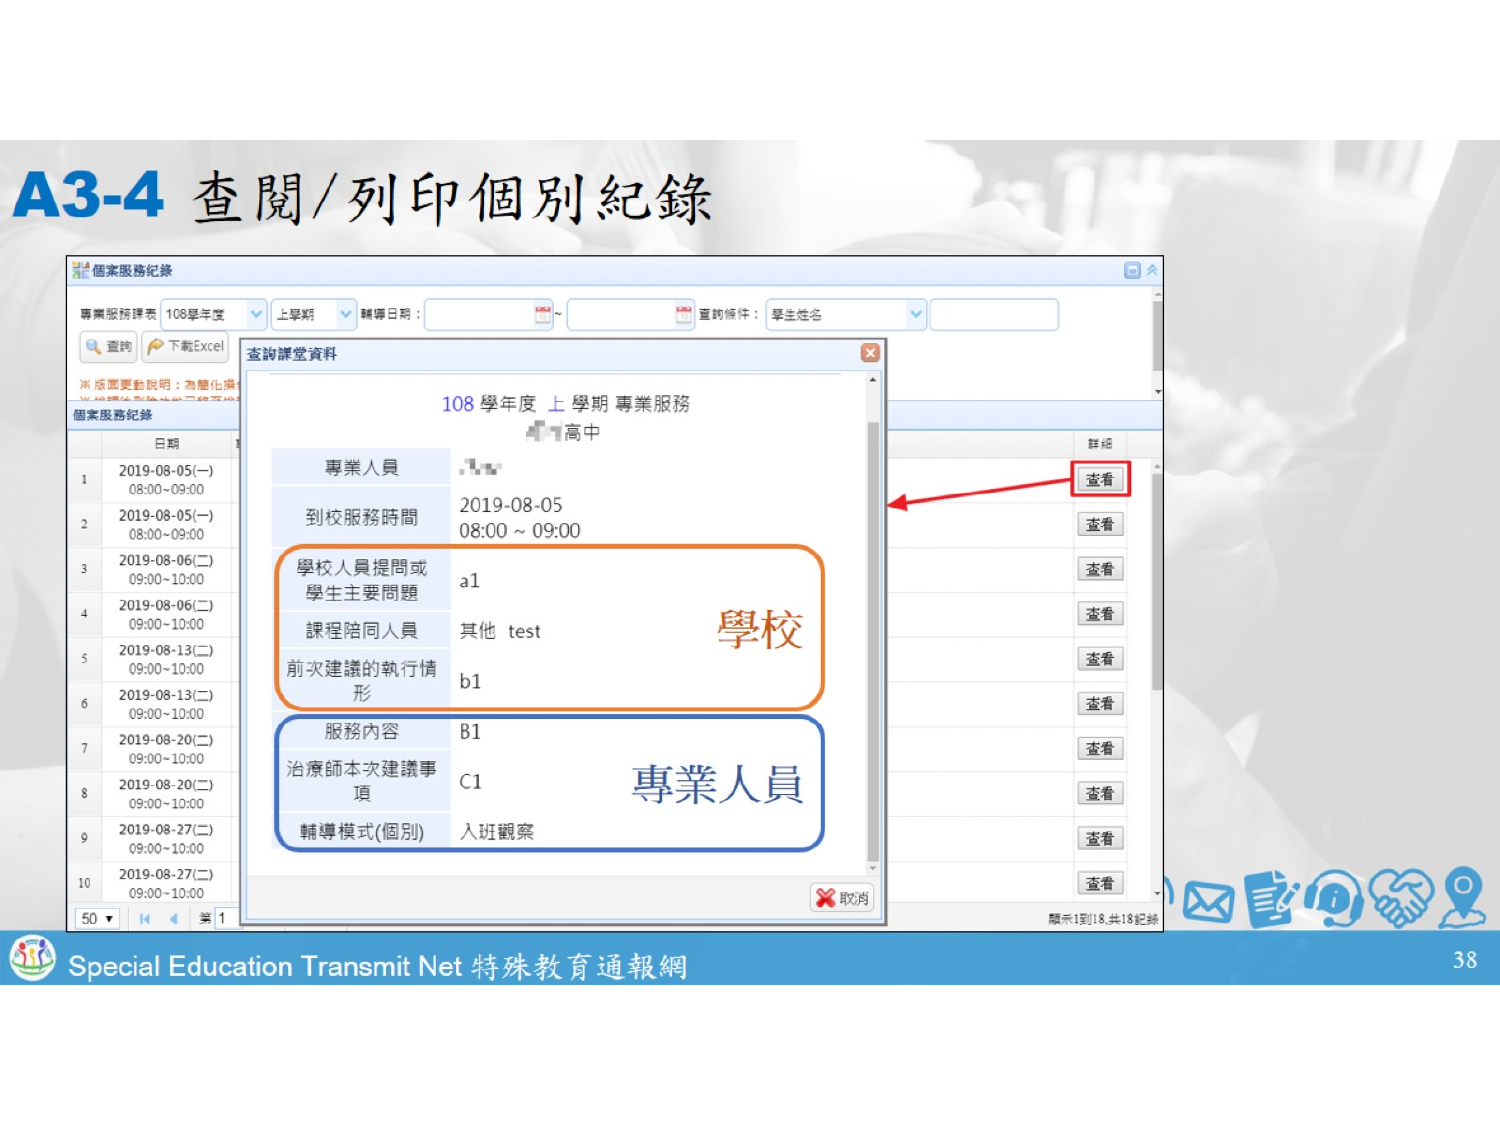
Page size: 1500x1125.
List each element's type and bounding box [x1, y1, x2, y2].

picture [0, 140, 1500, 985]
